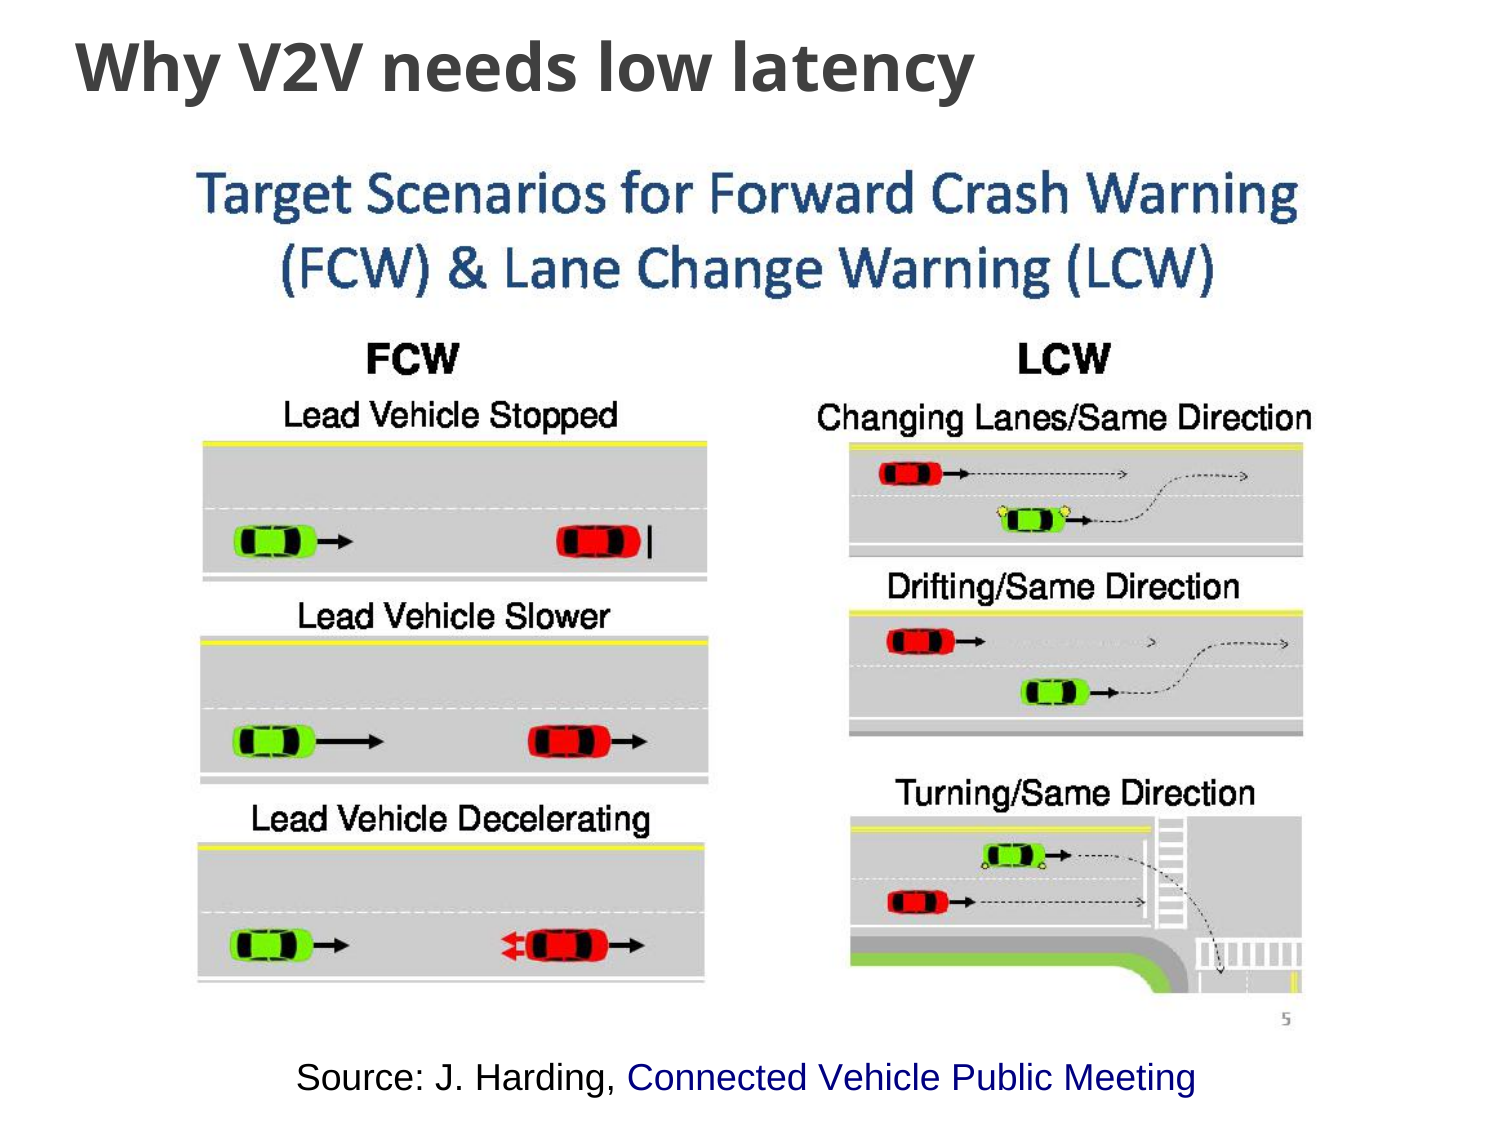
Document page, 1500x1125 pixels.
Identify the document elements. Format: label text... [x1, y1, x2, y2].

text_box Source: J. Harding, Connected Vehicle Public Meeting [281, 1050, 1219, 1107]
picture [150, 143, 1351, 1051]
title Why V2V needs low latency [0, 0, 1500, 113]
